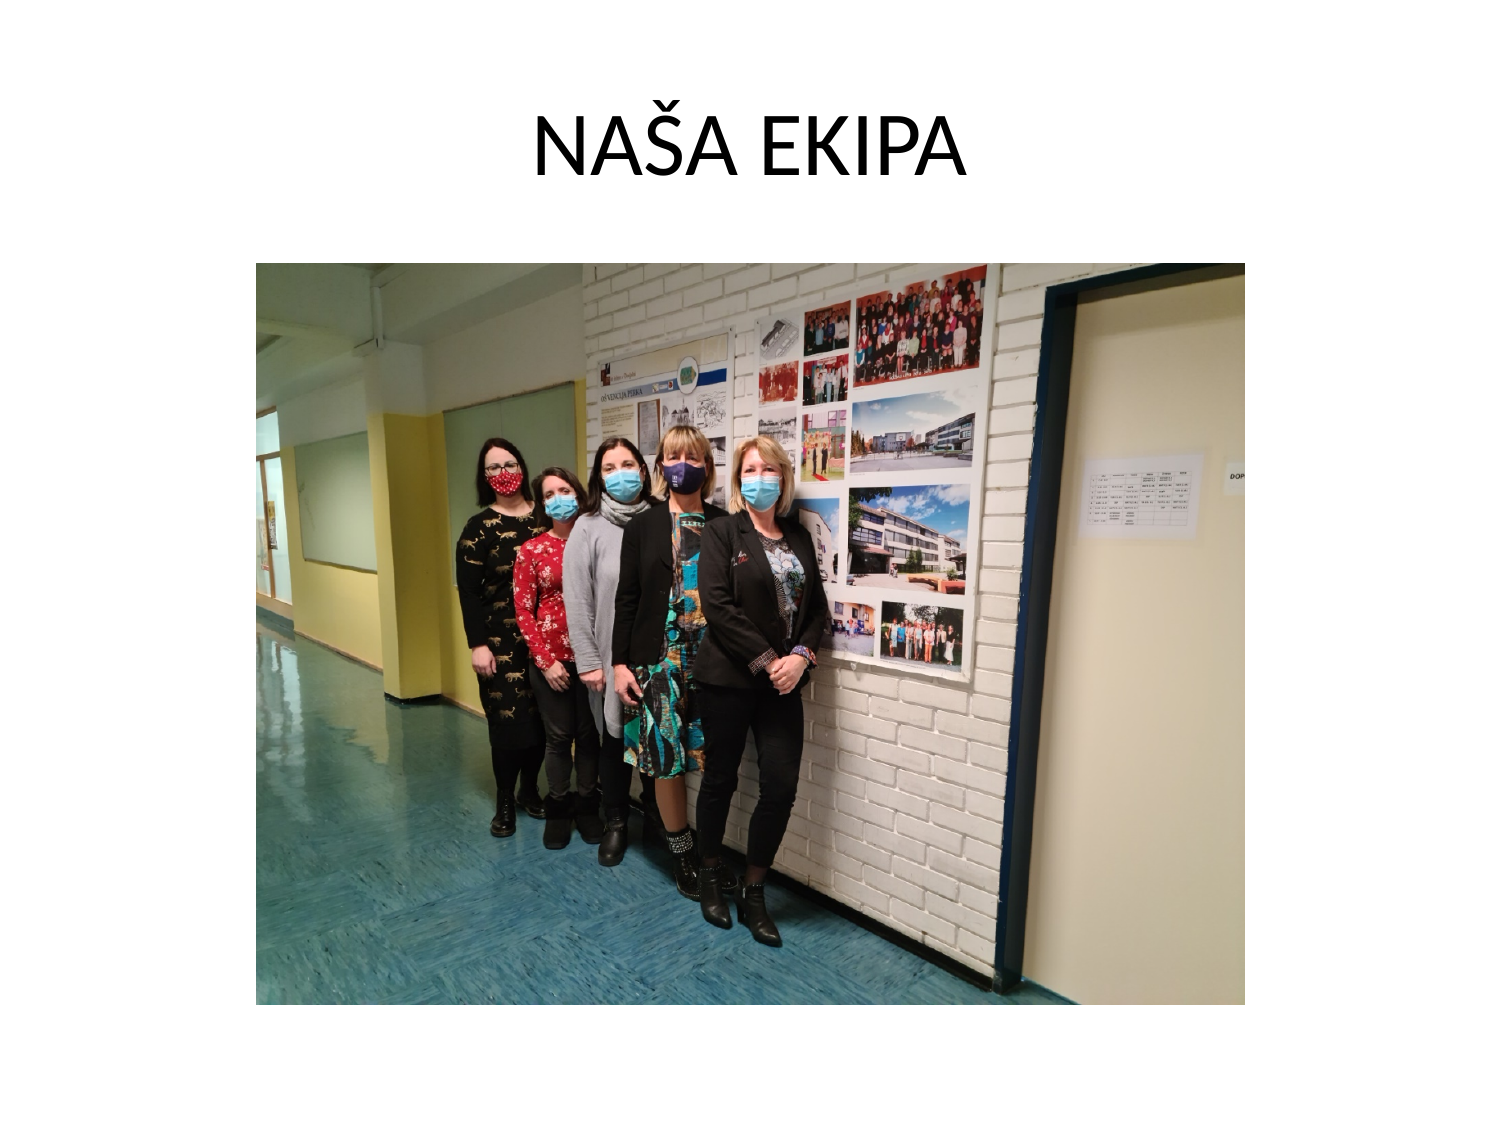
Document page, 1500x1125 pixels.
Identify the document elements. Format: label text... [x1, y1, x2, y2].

title NAŠA EKIPA [75, 45, 1426, 233]
picture [255, 262, 1245, 1005]
